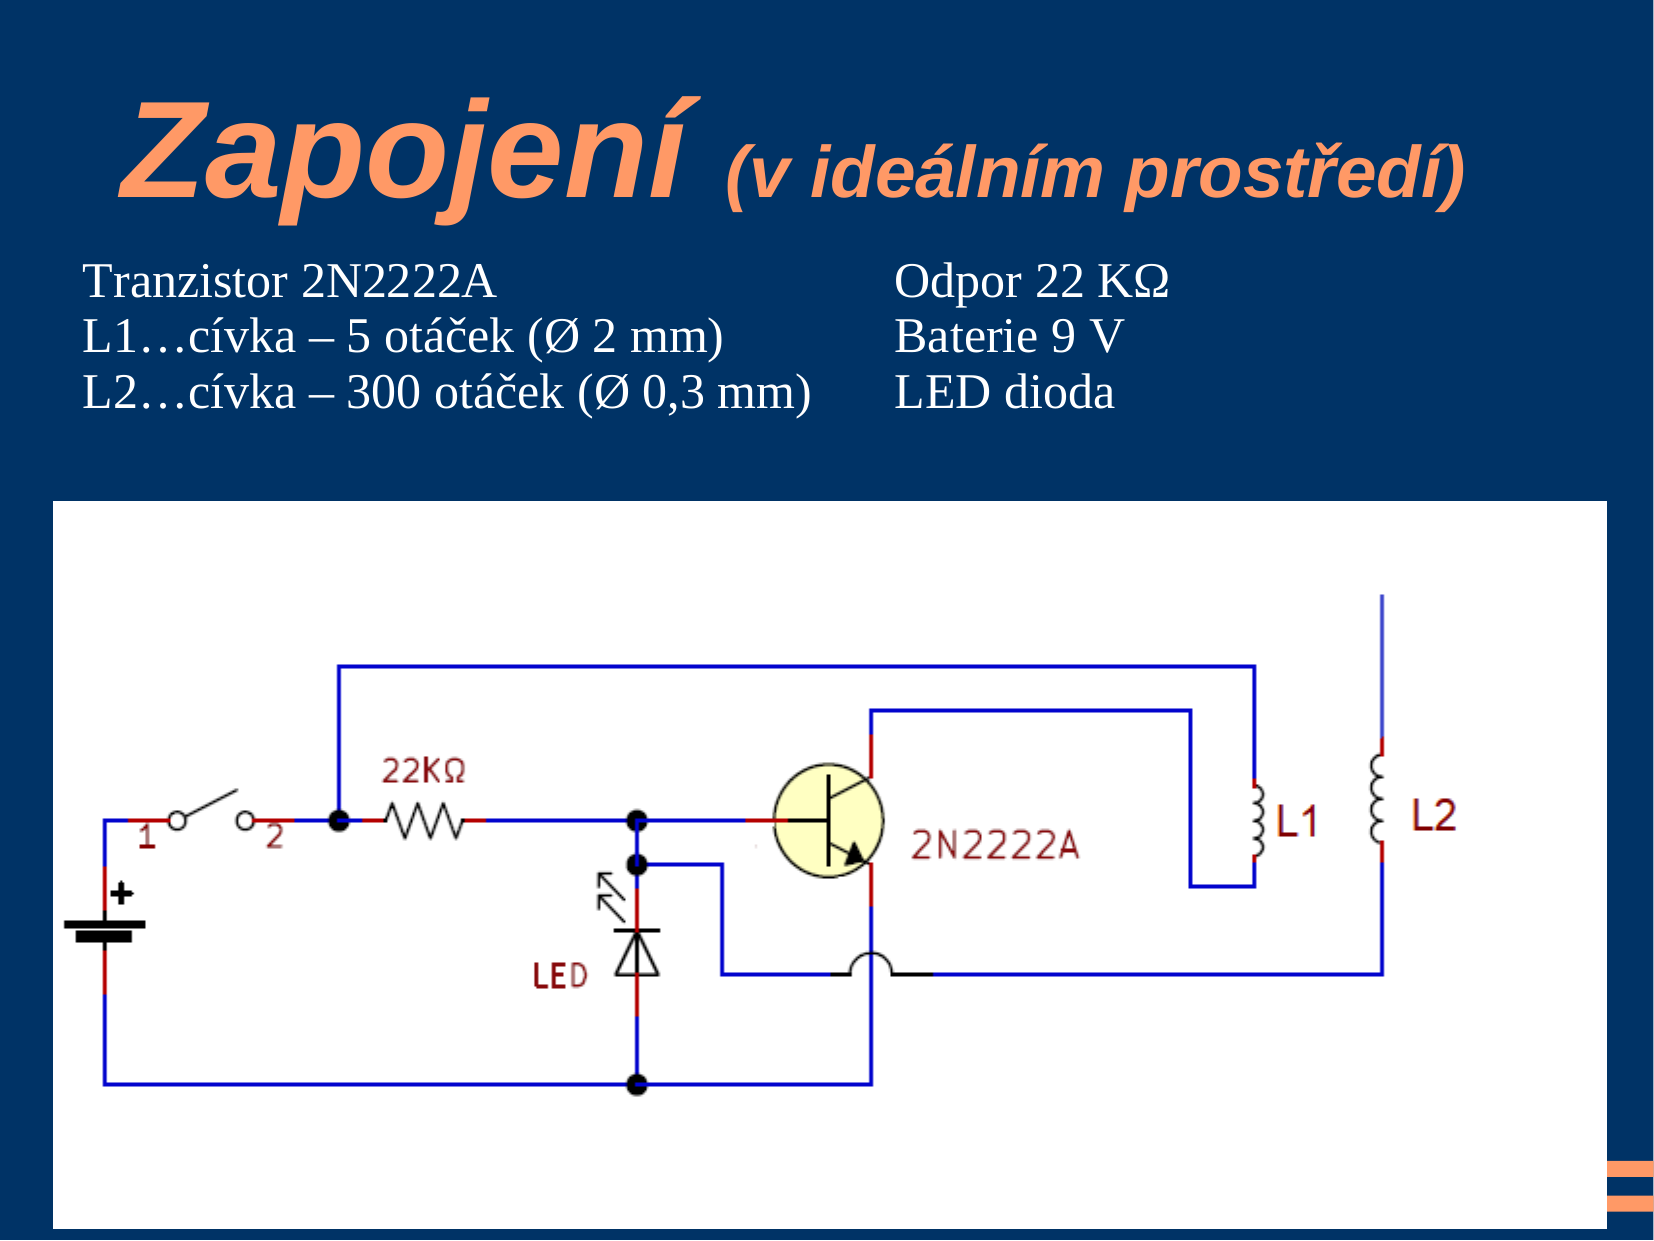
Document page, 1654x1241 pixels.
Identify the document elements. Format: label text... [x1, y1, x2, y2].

picture [53, 1064, 1607, 1229]
title Zapojení (v ideálním prostředí) [121, 46, 1534, 253]
list Tranzistor 2N2222A Odpor 22 KΩ L1…cívka – 5 otáček (Ø 2 mm) Baterie 9 V L2…cívka – 300 otáček (Ø 0,3 mm) LED dioda [11, 253, 1607, 1064]
